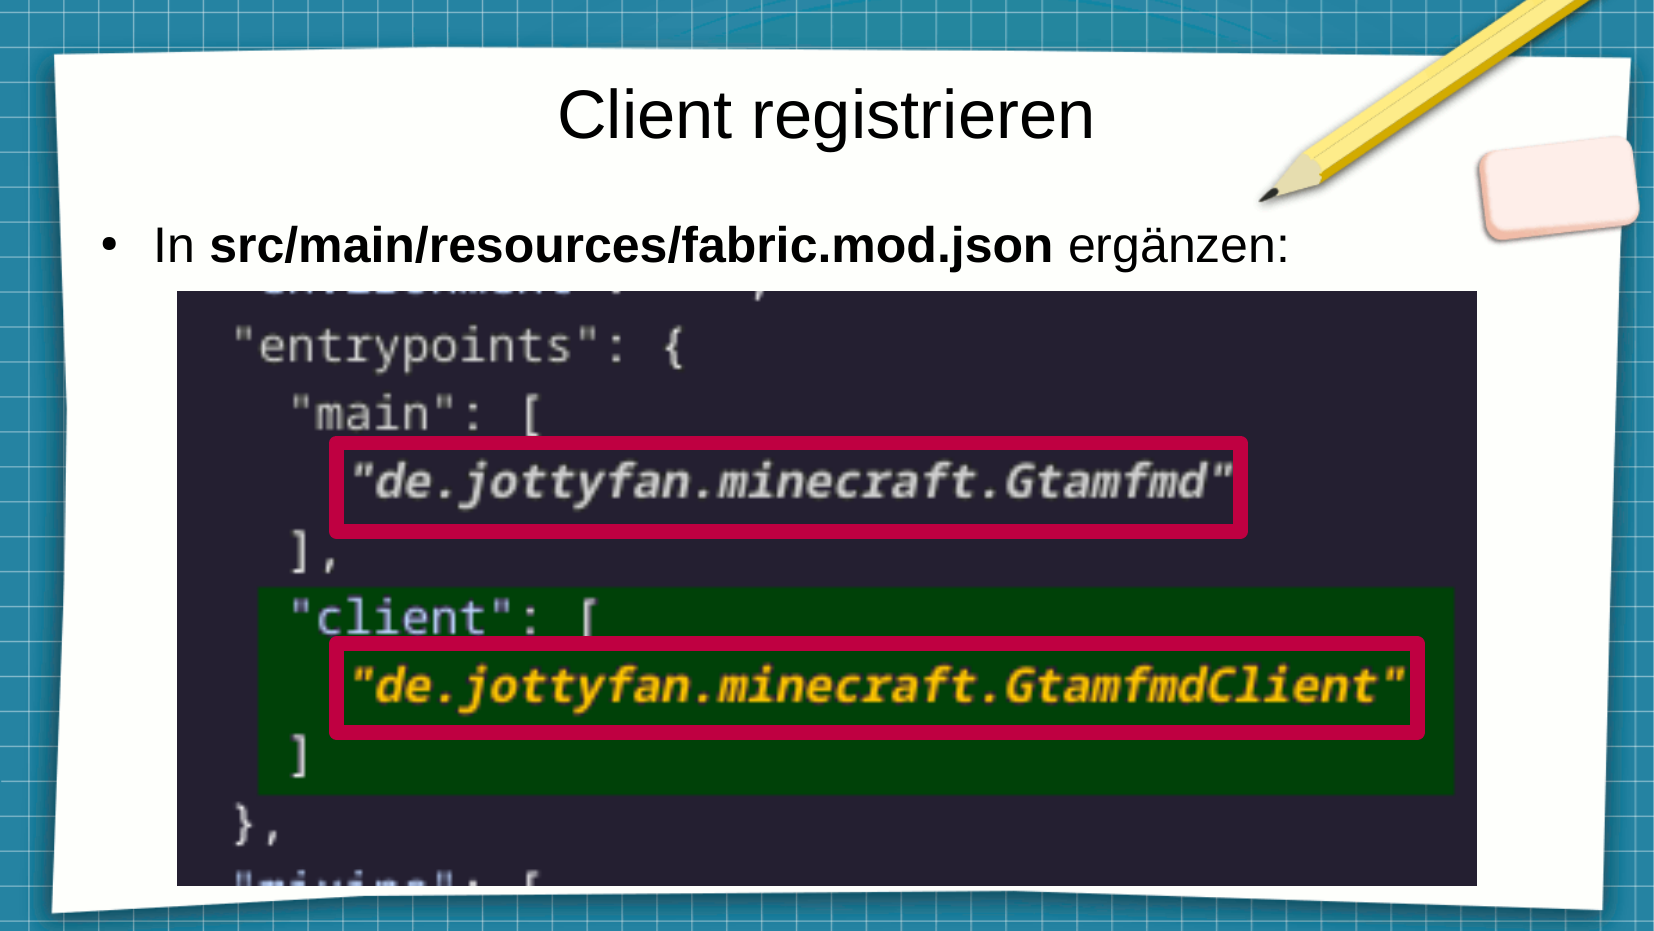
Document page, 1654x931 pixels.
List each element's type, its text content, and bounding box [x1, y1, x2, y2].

title Client registrieren [82, 37, 1571, 193]
picture [0, 0, 1654, 931]
list In src/main/resources/fabric.mod.json ergänzen: [82, 217, 1571, 296]
